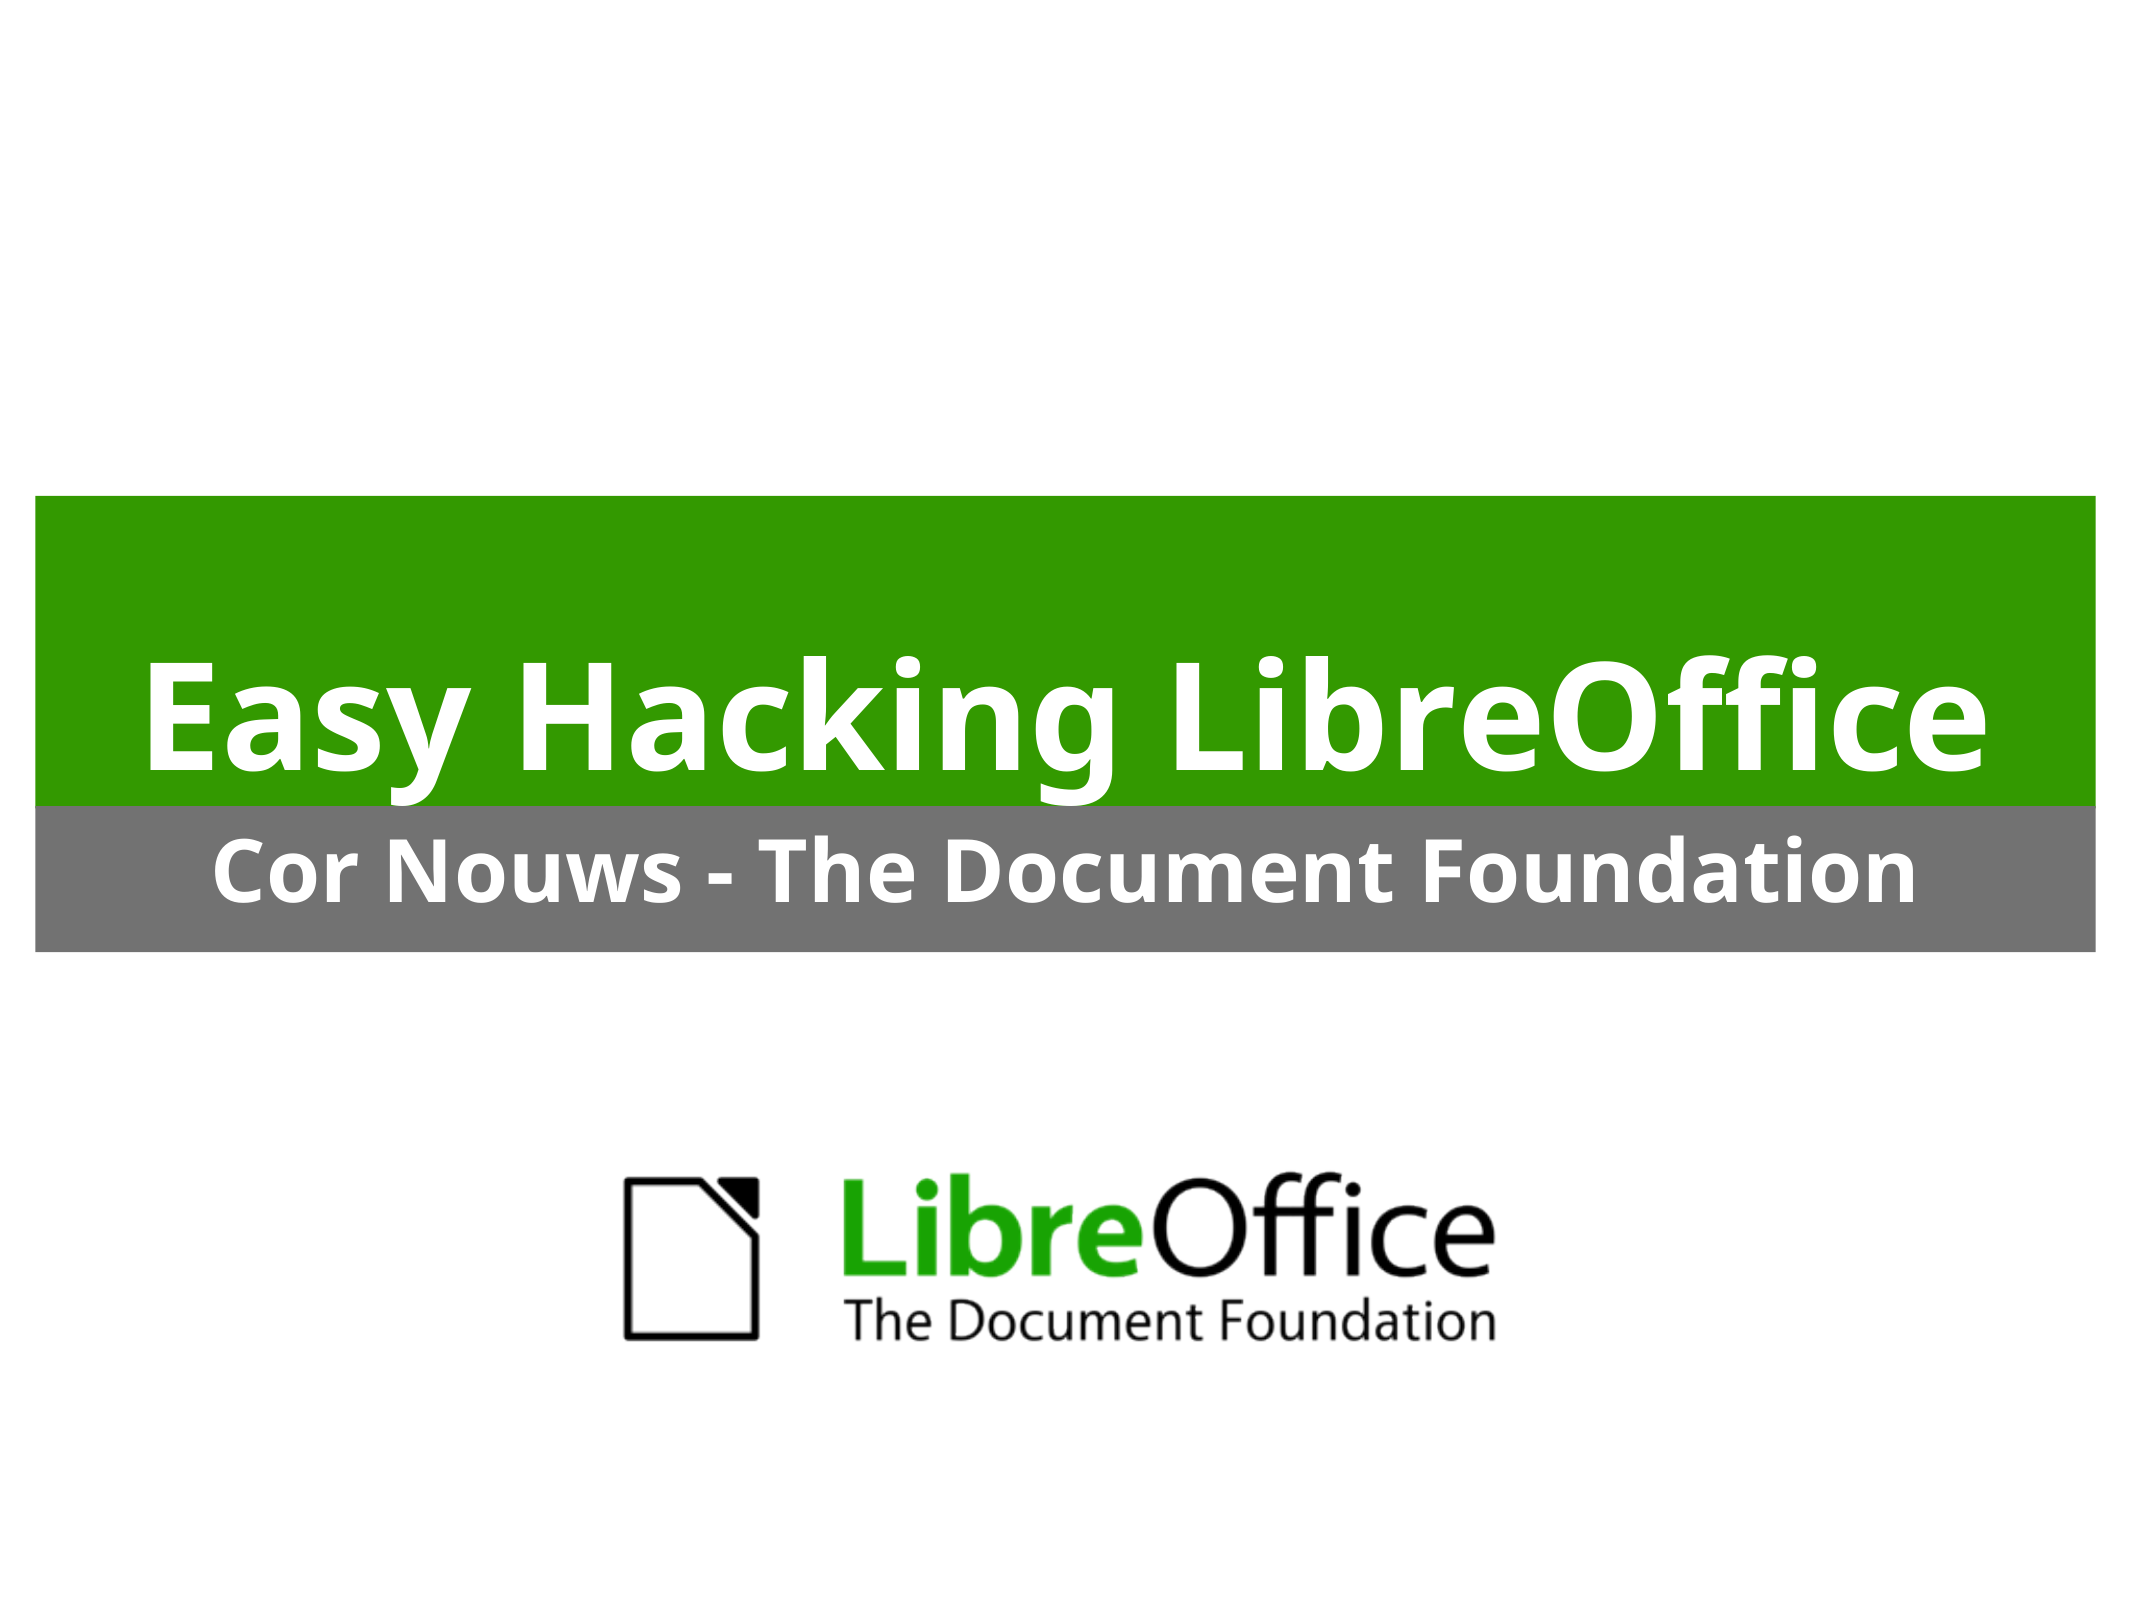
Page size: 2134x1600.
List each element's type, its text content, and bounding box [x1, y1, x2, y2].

picture [571, 1133, 1561, 1386]
title Easy Hacking LibreOffice [35, 495, 2096, 806]
list Cor Nouws - The Document Foundation [35, 806, 2096, 953]
